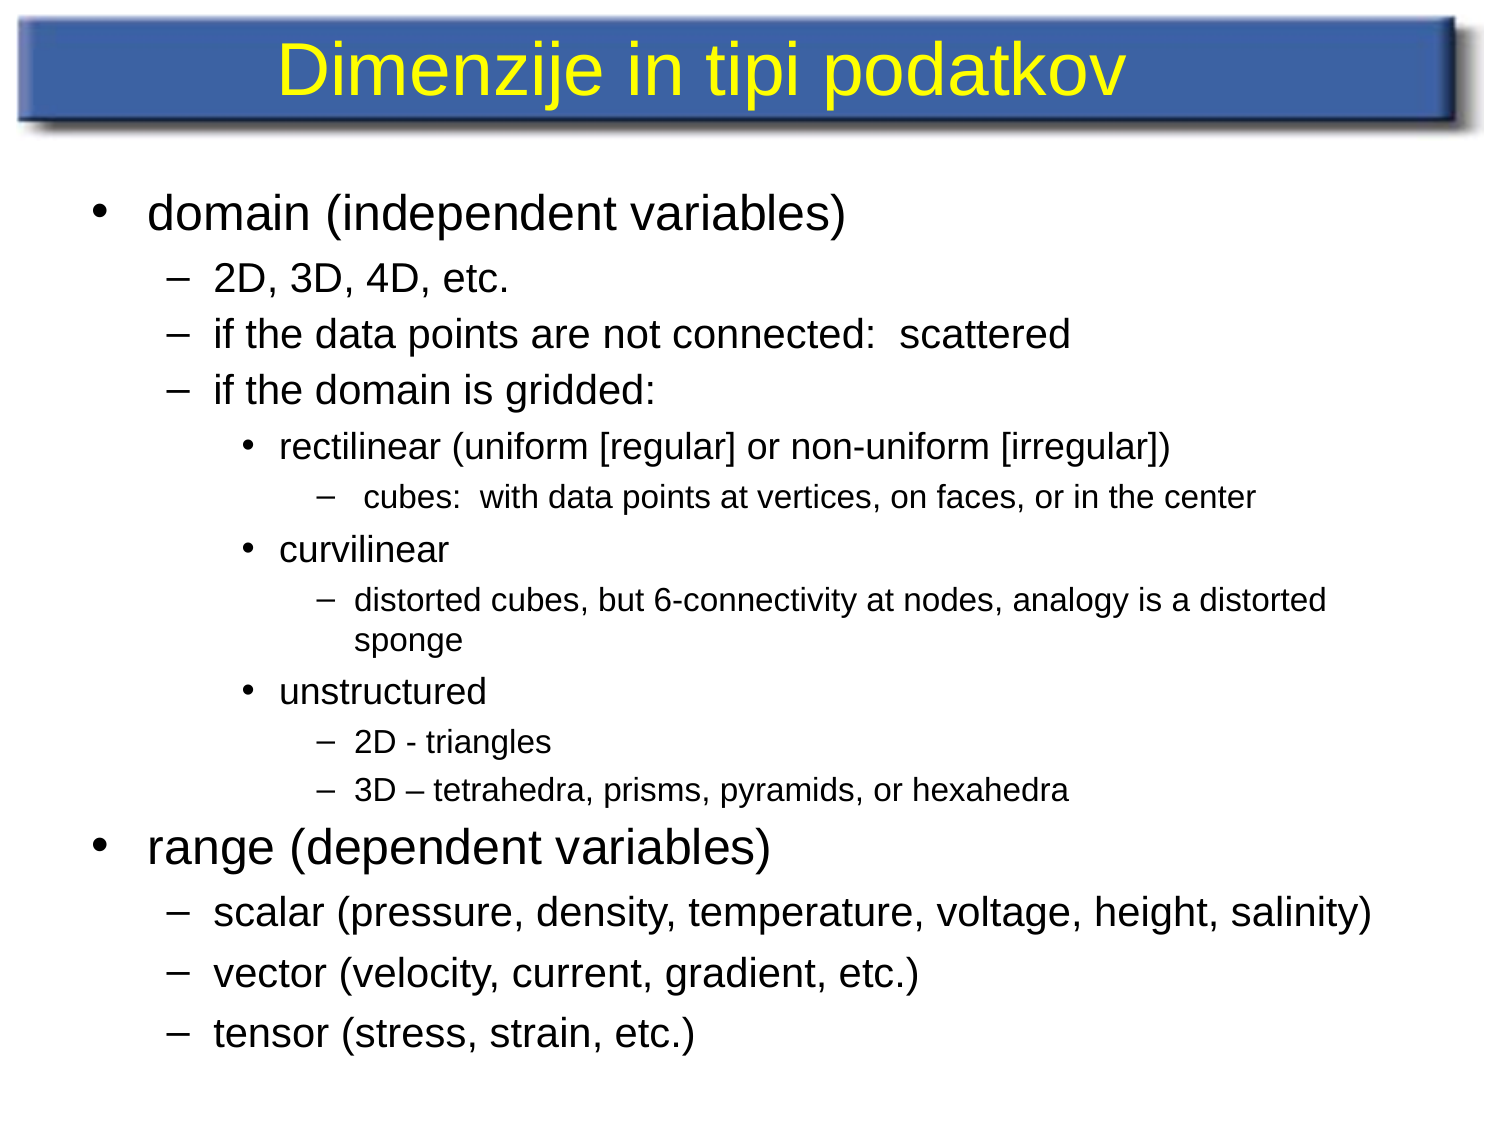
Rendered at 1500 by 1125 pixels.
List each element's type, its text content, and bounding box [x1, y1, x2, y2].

title Dimenzije in tipi podatkov [64, 12, 1340, 119]
list domain (independent variables) 2D, 3D, 4D, etc. if the data points are not connected: scattered if the domain is gridded: rectilinear (uniform [regular] or non-uniform [irregular]) cubes: with data points at vertices, on faces, or in the center curvilinear distorted cubes, but 6-connectivity at nodes, analogy is a distorted sponge unstructured 2D - triangles 3D – tetrahedra, prisms, pyramids, or hexahedra range (dependent variables) scalar (pressure, density, temperature, voltage, height, salinity) vector (velocity, current, gradient, etc.) tensor (stress, strain, etc.) [76, 172, 1440, 1086]
picture [16, 13, 1484, 141]
